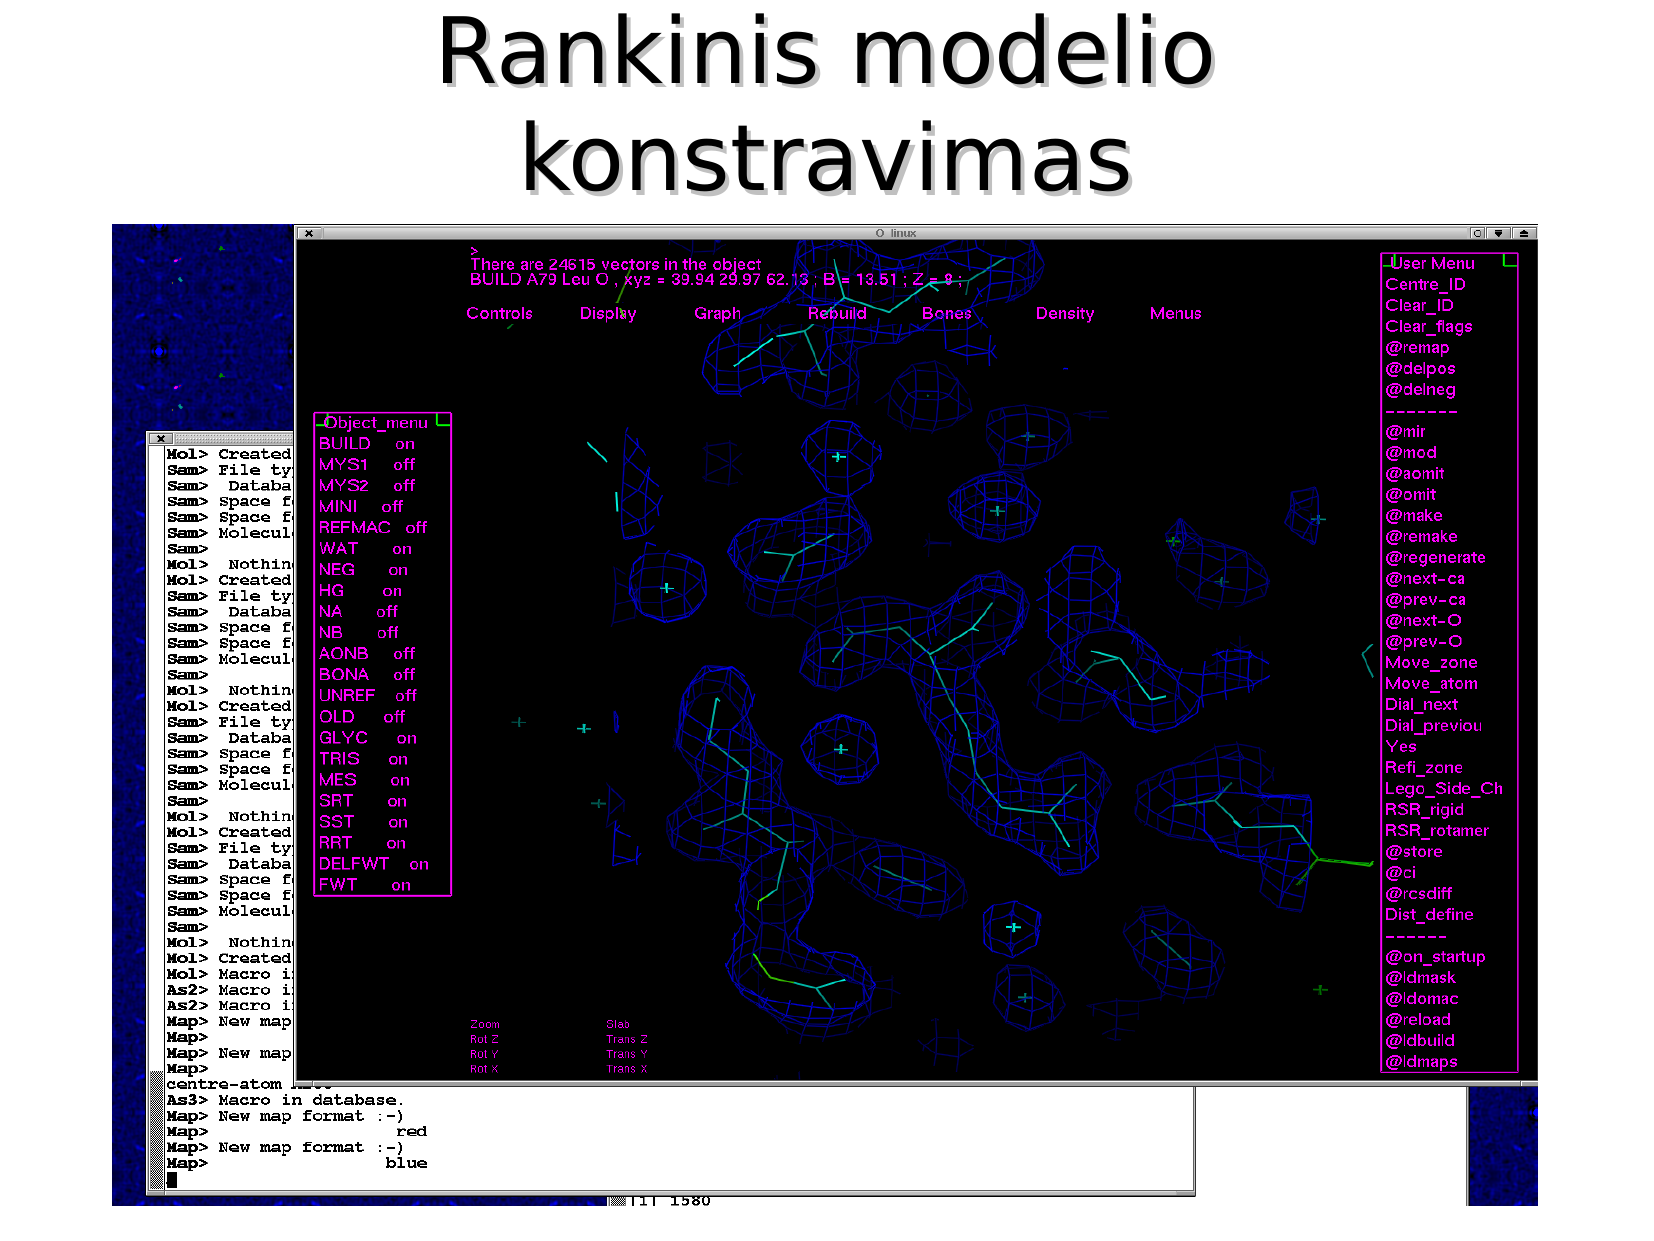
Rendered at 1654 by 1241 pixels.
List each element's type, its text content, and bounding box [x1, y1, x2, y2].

title Rankinis modelio konstravimas [120, 0, 1533, 213]
picture [112, 224, 1538, 1206]
